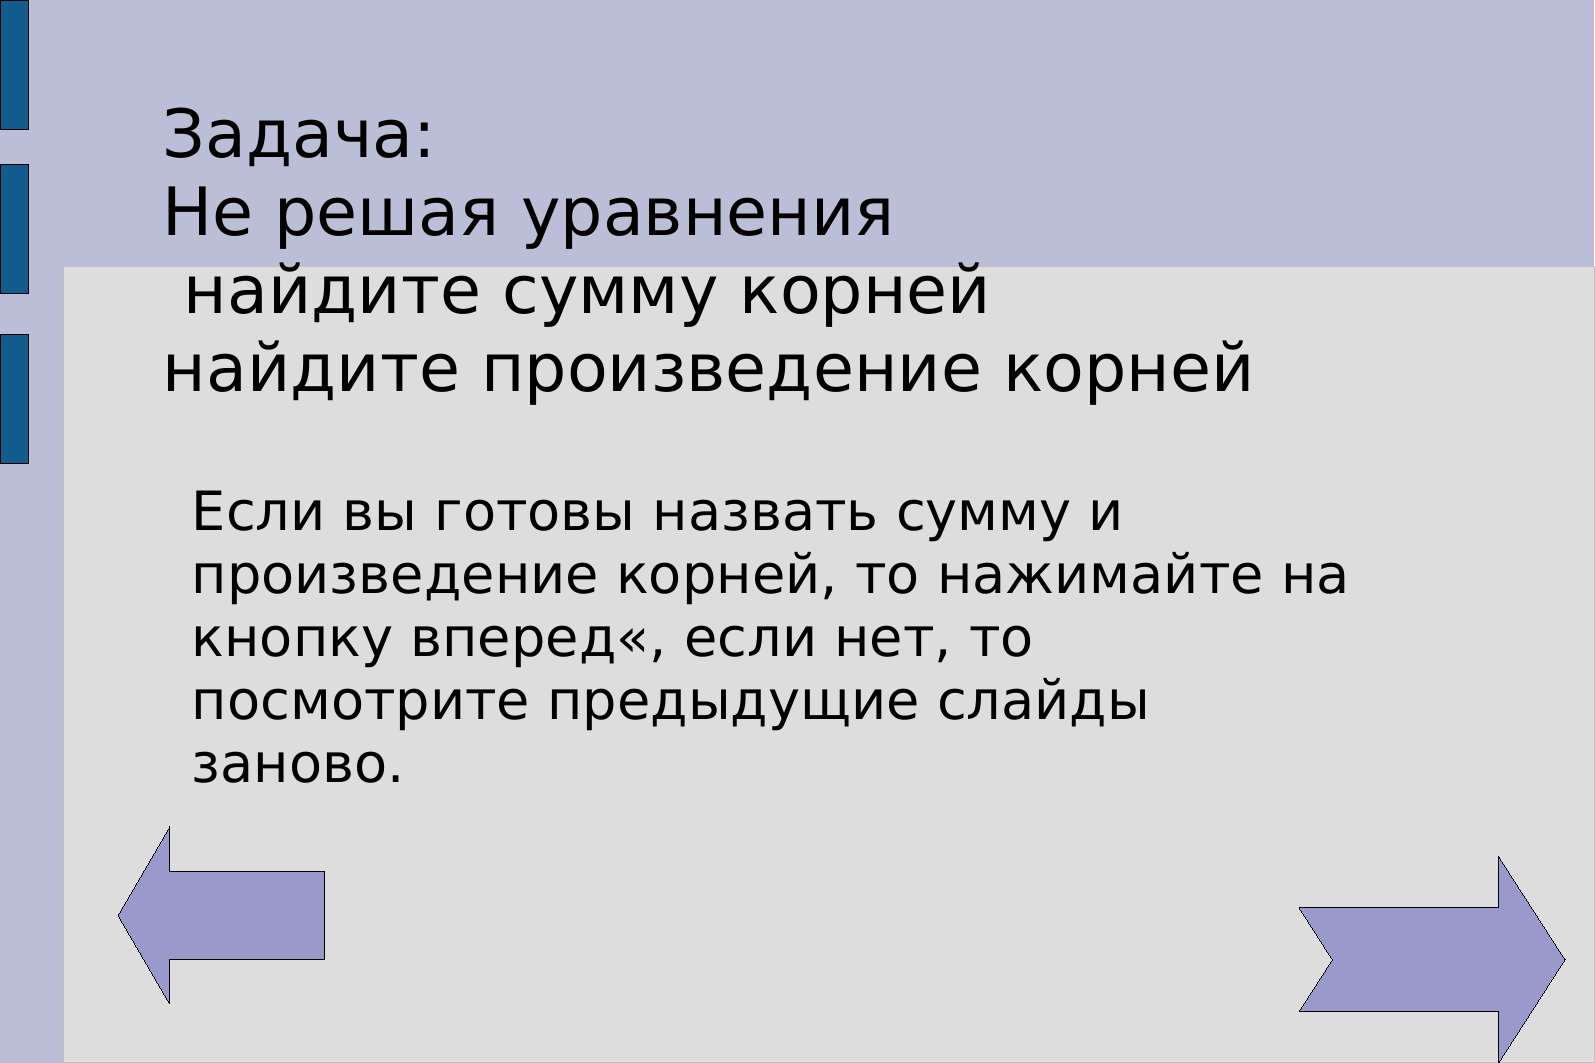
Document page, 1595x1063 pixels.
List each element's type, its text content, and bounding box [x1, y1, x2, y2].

text_box [1299, 856, 1566, 1063]
text_box Задача: Не решая уравнения найдите сумму корней найдите произведение корней [147, 88, 1595, 415]
text_box Если вы готовы назвать сумму и произведение корней, то нажимайте на кнопку вперед«, если нет, то посмотрите предыдущие слайды заново. [177, 472, 1388, 803]
text_box [118, 826, 325, 1004]
